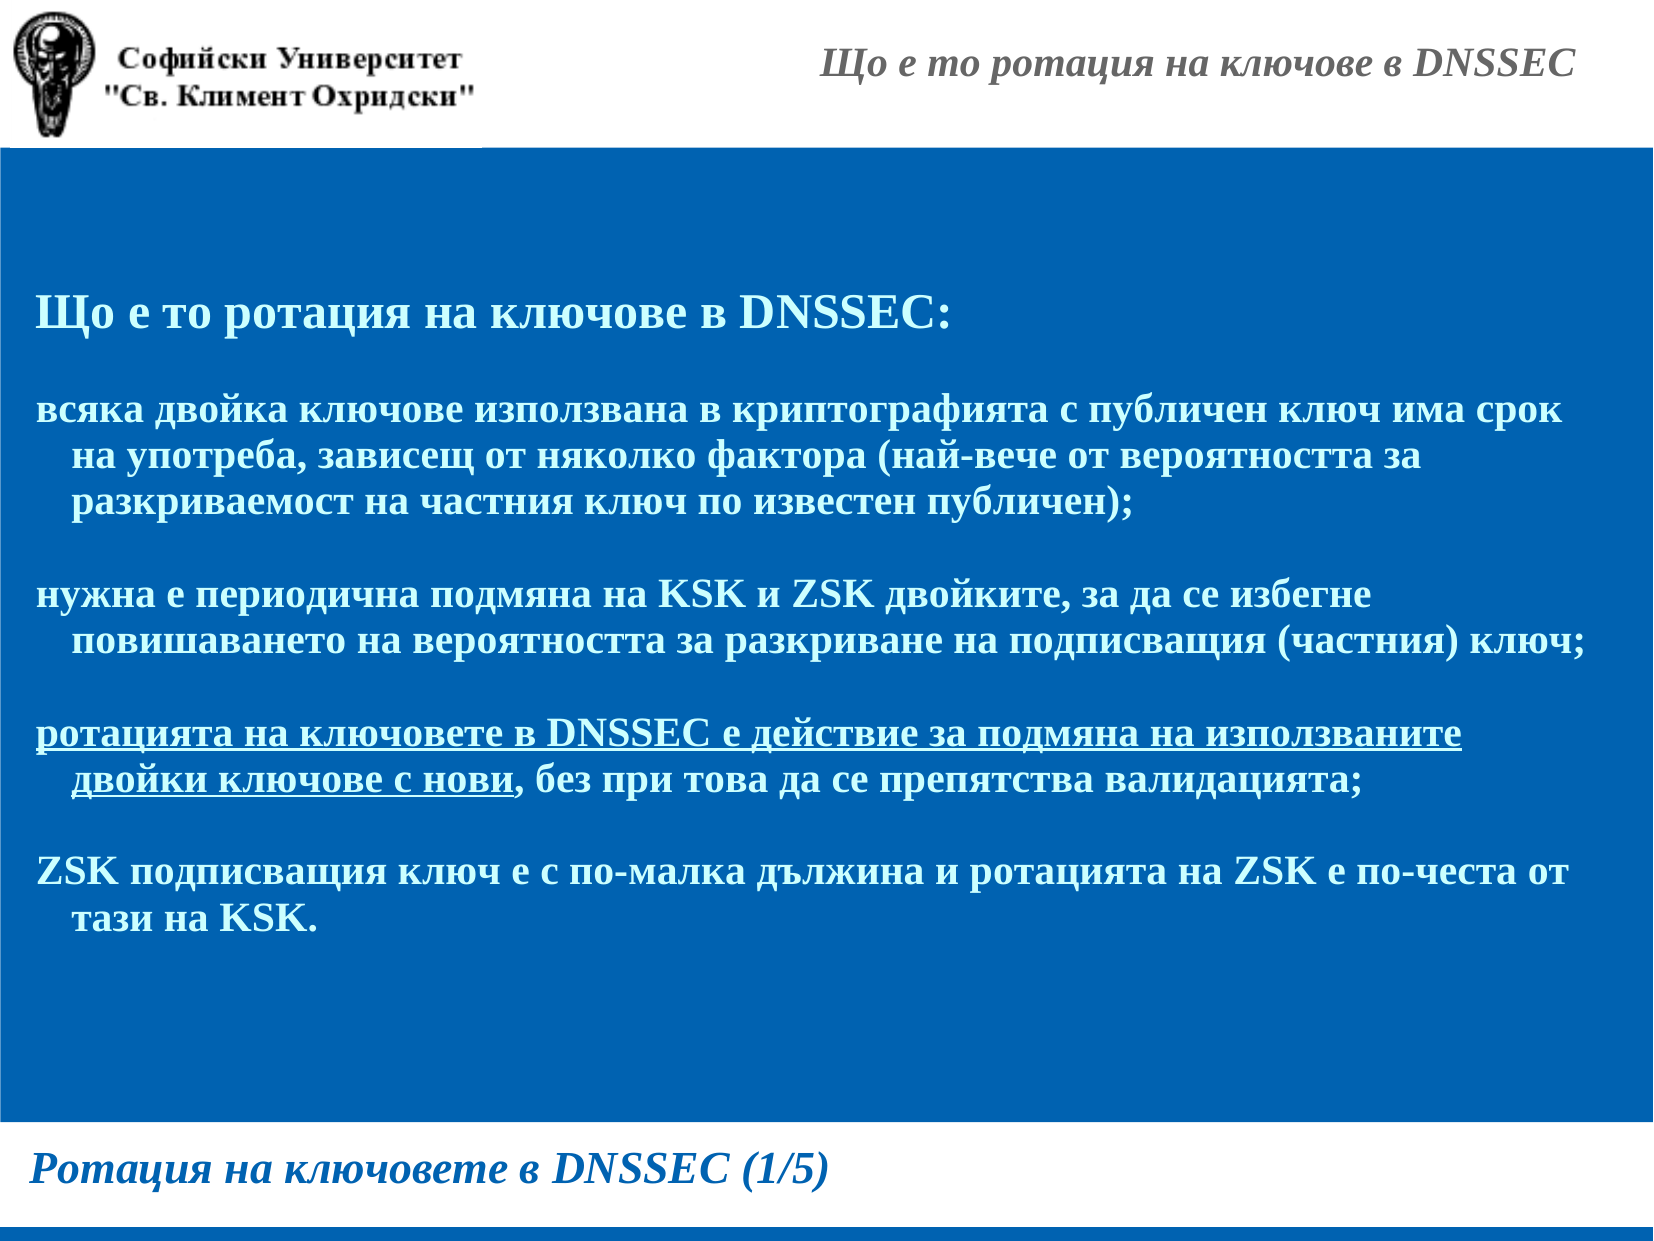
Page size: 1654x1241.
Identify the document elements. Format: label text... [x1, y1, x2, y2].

text_box Що е то ротация на ключове в DNSSEC: всяка двойка ключове използвана в криптографията с публичен ключ има срок на употреба, зависещ от няколко фактора (най-вече от вероятността за разкриваемост на частния ключ по известен публичен); нужна е периодична подмяна на KSK и ZSK двойките, за да се избегне повишаването на вероятността за разкриване на подписващия (частния) ключ; ротацията на ключовете в DNSSEC е действие за подмяна на използваните двойки ключове с нови, без при това да се препятства валидацията; ZSK подписващия ключ е с по-малка дължина и ротацията на ZSK е по-честа от тази на KSK. [0, 147, 1653, 1123]
picture [10, 0, 482, 148]
text_box Ротация на ключовете в DNSSEC (1/5) [29, 1143, 846, 1211]
title Що е то ротация на ключове в DNSSEC [768, 2, 1652, 121]
